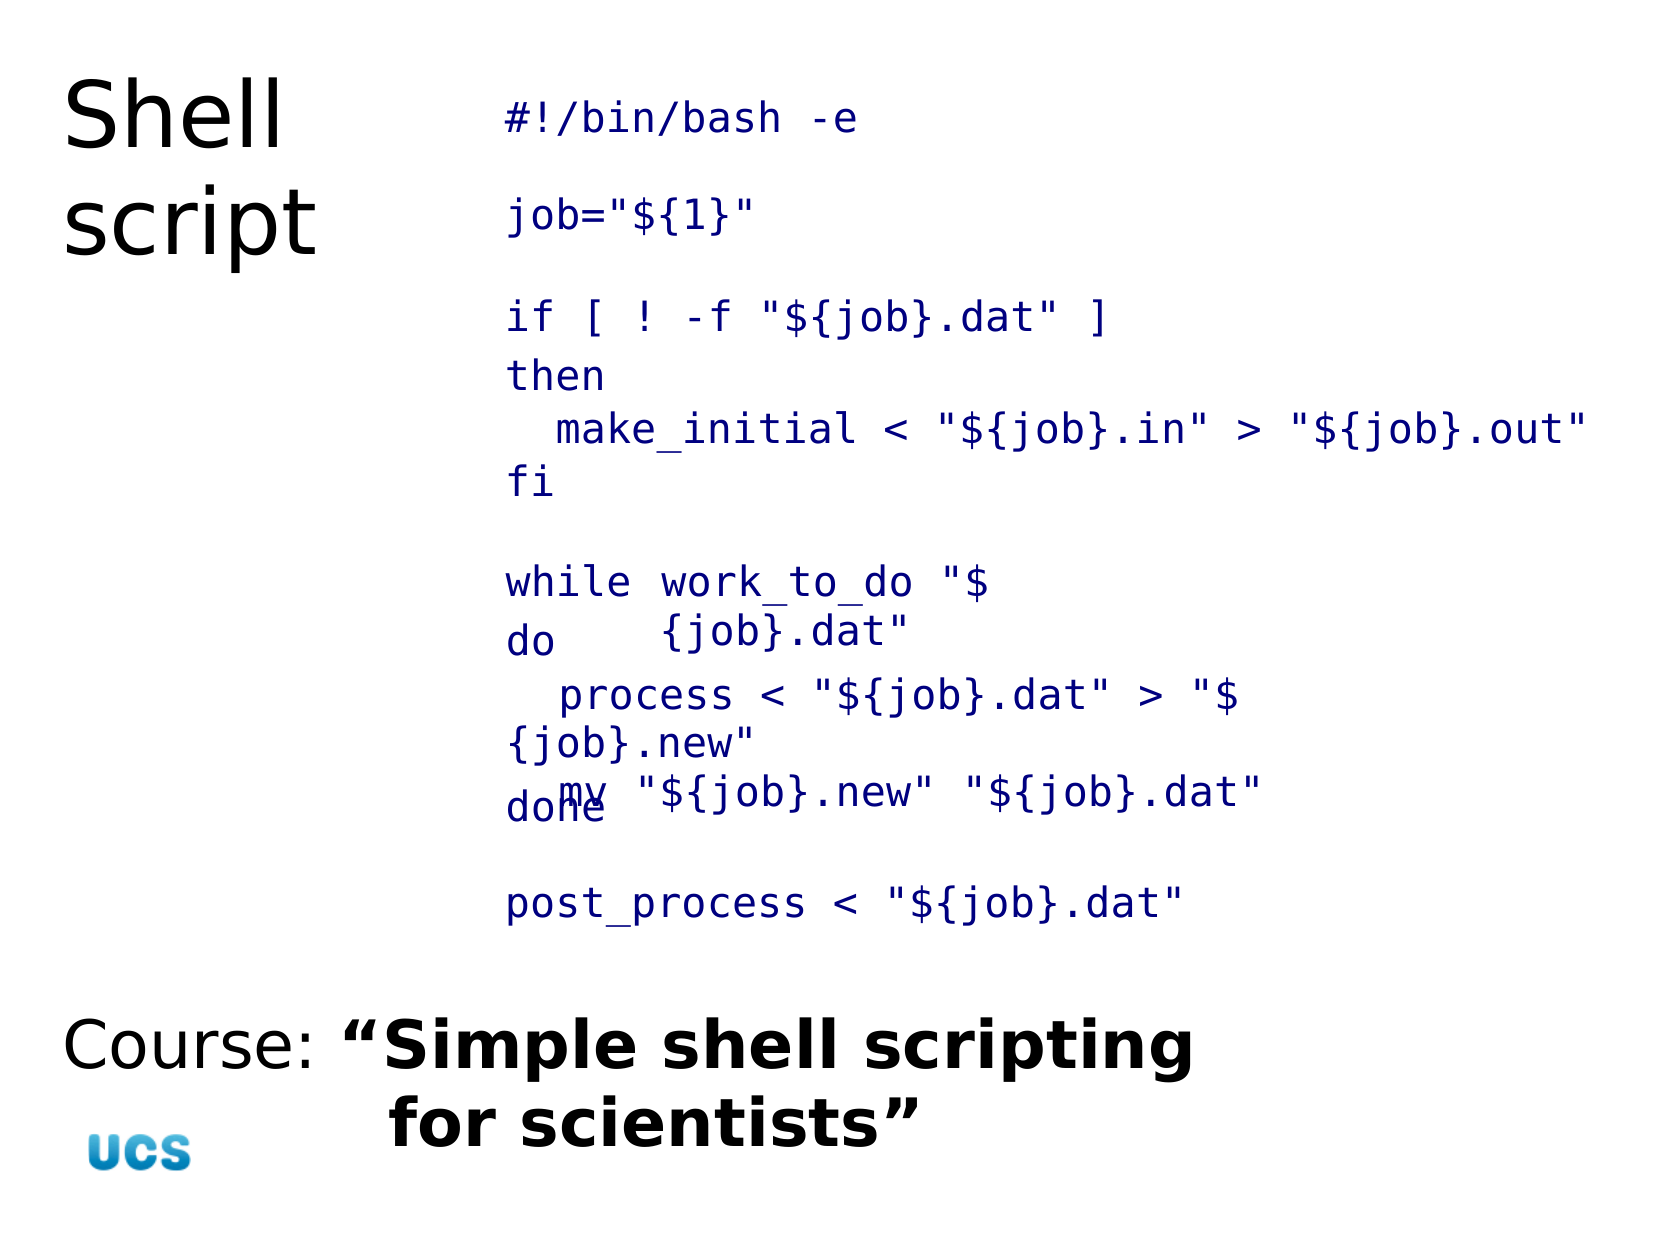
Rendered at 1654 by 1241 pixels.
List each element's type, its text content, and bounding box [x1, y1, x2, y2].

text_box fi [502, 457, 559, 510]
text_box Shell script [59, 59, 321, 280]
text_box do [502, 614, 560, 669]
text_box #!/bin/bash -e job="${1}" [501, 90, 862, 243]
text_box Course: “Simple shell scripting for scientists” [59, 1003, 1201, 1166]
text_box process < "${job}.dat" > "${job}.new" mv "${job}.new" "${job}.dat" [502, 667, 1494, 771]
text_box work_to_do "${job}.dat" [656, 555, 1244, 610]
text_box then [502, 348, 610, 403]
text_box [ ! -f "${job}.dat" ] [578, 289, 1116, 344]
text_box if [502, 289, 559, 344]
picture [88, 1166, 191, 1172]
text_box post_process < "${job}.dat" [501, 876, 1190, 931]
text_box done [502, 779, 610, 834]
text_box make_initial < "${job}.in" > "${job}.out" [502, 401, 1594, 457]
text_box while [502, 555, 636, 610]
